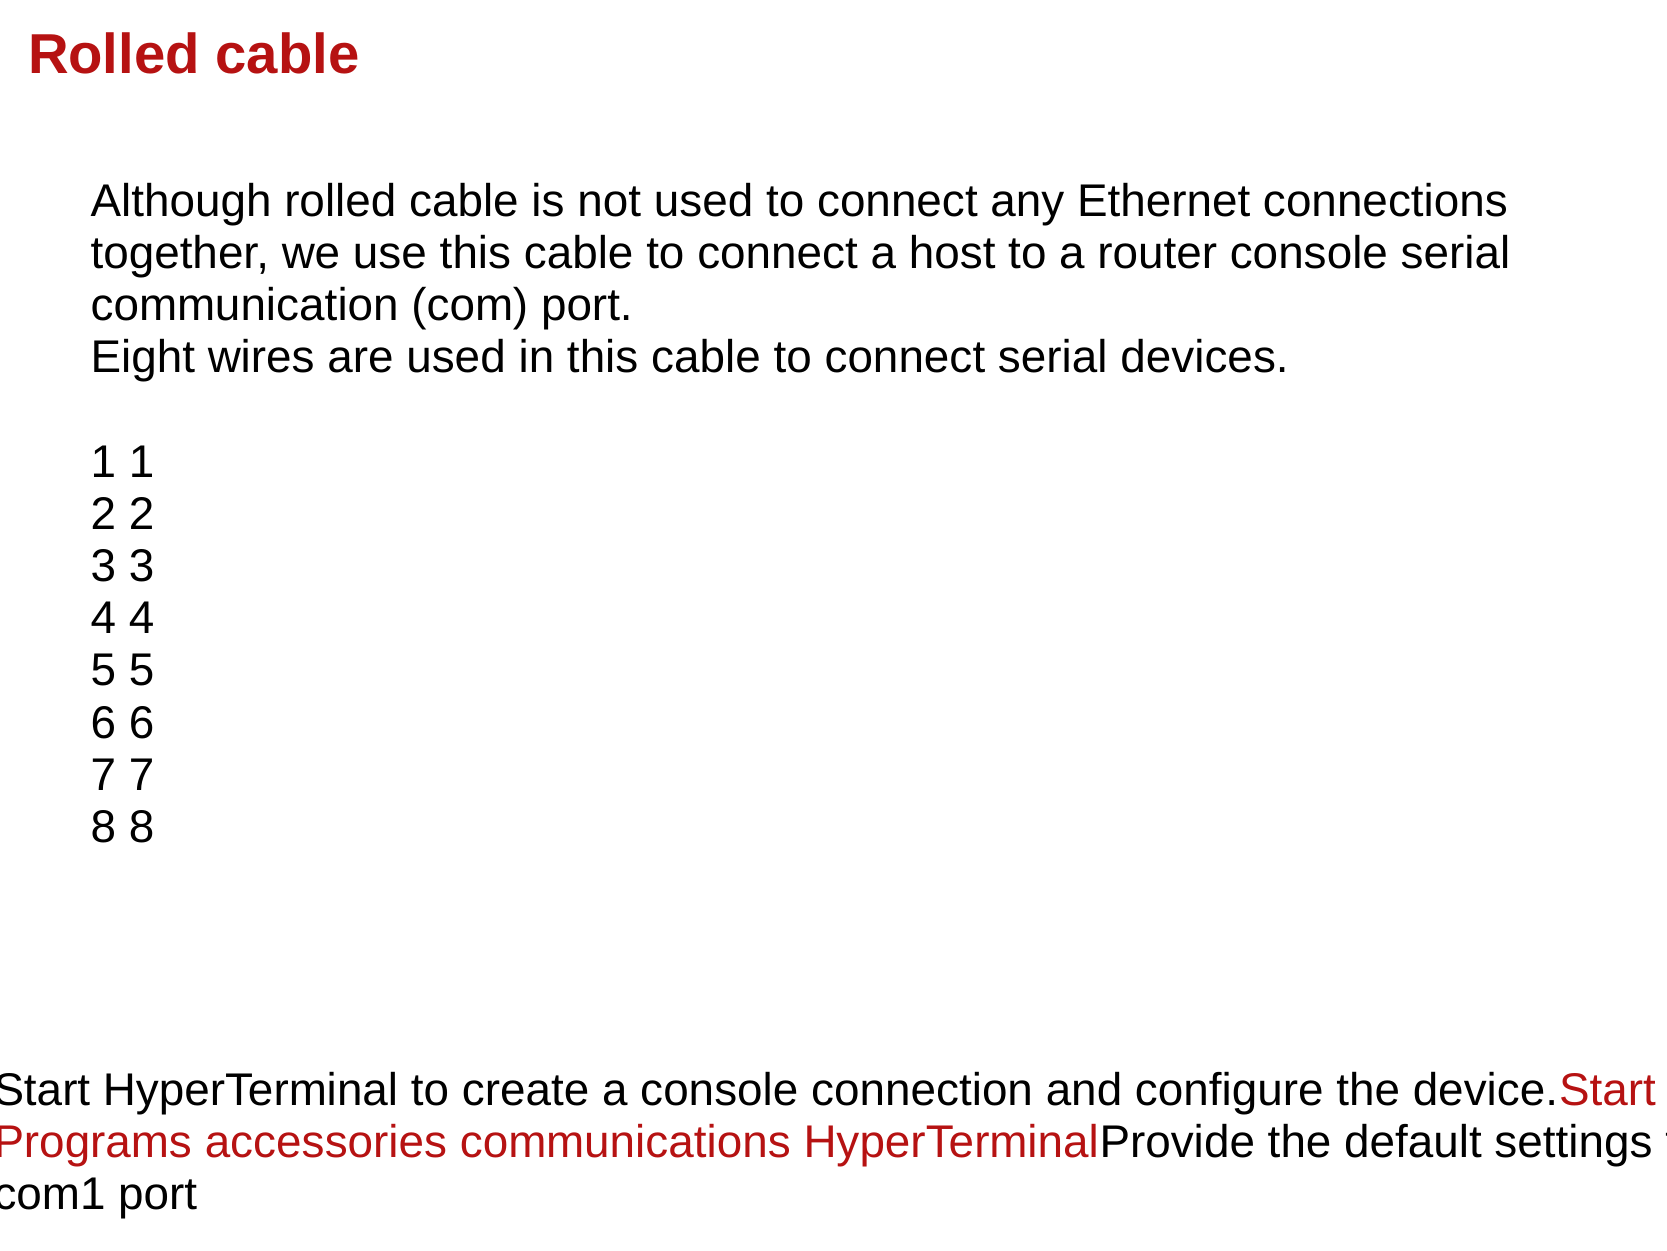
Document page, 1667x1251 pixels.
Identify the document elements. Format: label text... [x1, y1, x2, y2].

text_box Rolled cable [28, 22, 375, 87]
subtitle Although rolled cable is not used to connect any Ethernet connections together, we use this cable to connect a host to a router console serial communication (com) port. Eight wires are used in this cable to connect serial devices. 1 1 2 2 3 3 4 4 5 5 6 6 7 7 8 8 [90, 119, 1660, 906]
title Start HyperTerminal to create a console connection and configure the device.Start Programs accessories communications HyperTerminalProvide the default settings for com1 port [0, 1063, 1667, 1250]
